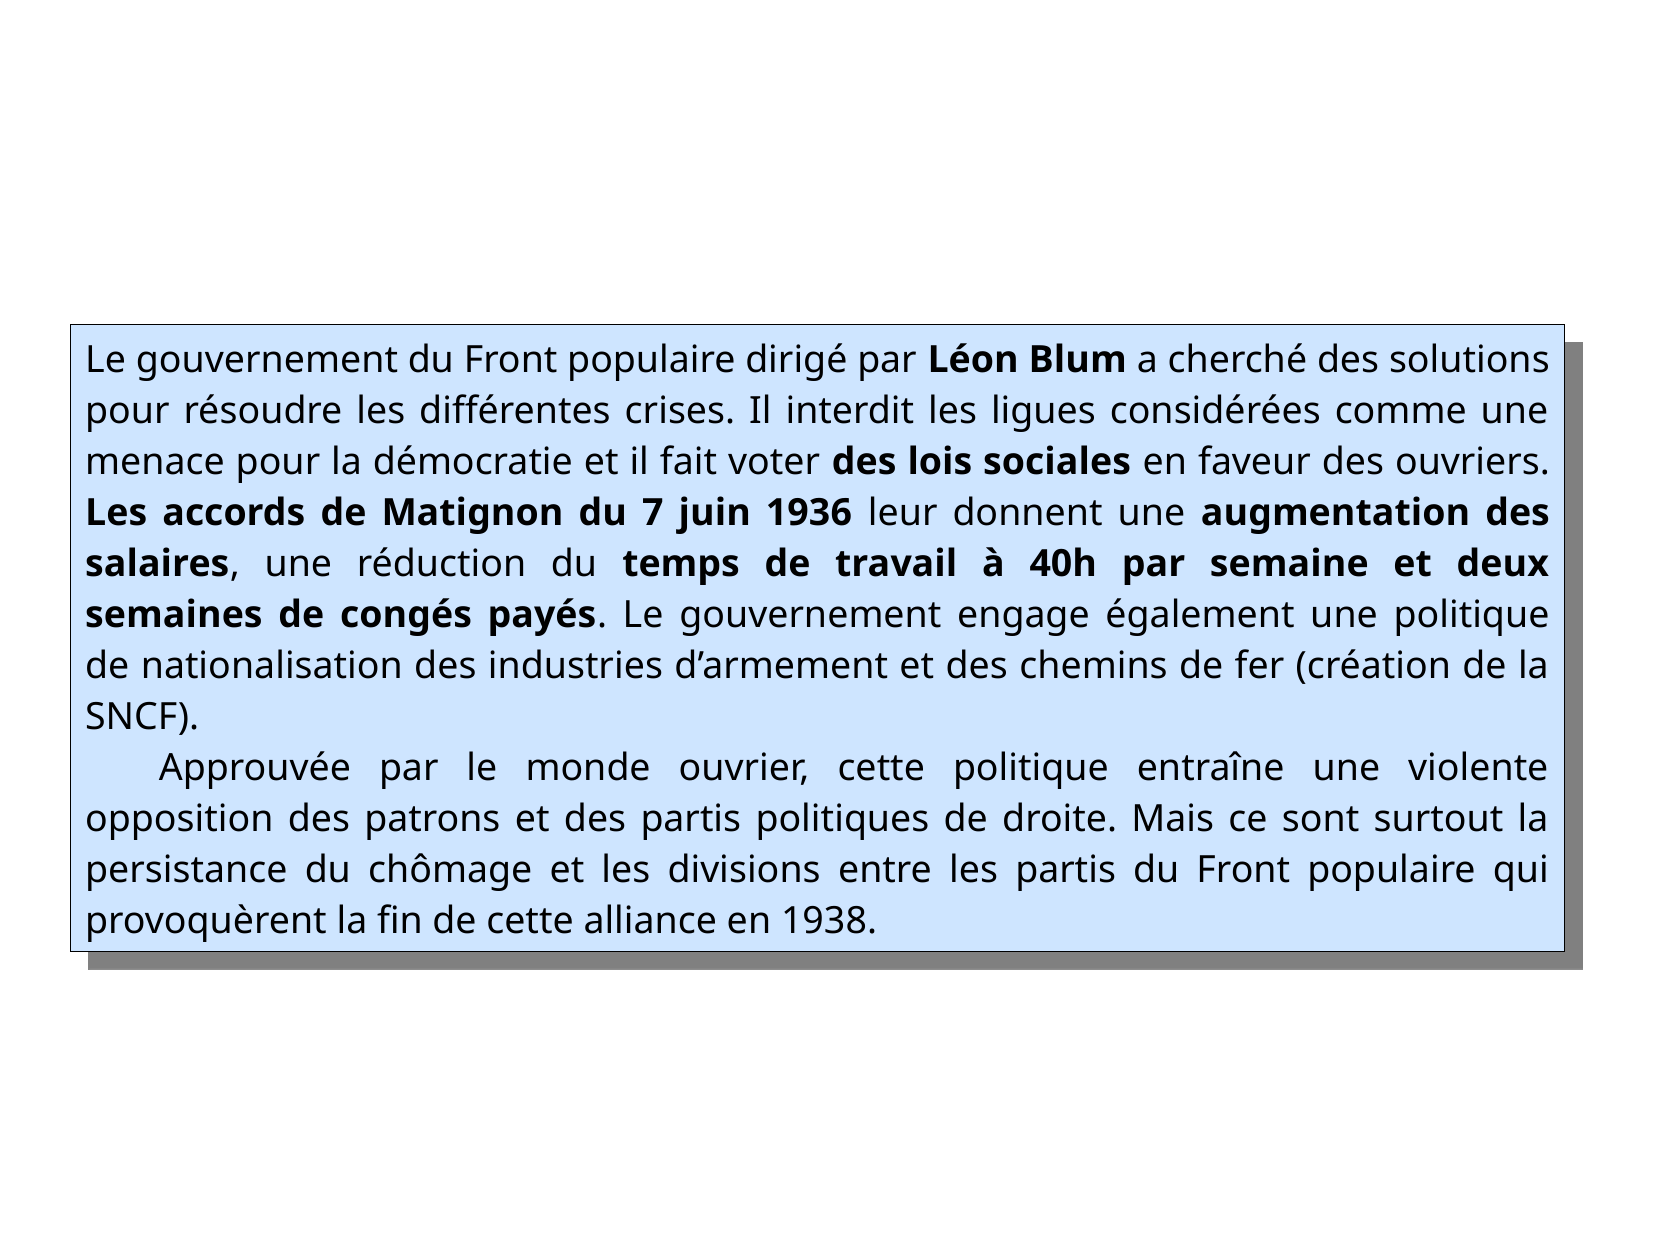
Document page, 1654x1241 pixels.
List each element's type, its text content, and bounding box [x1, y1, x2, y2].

text_box Le gouvernement du Front populaire dirigé par Léon Blum a cherché des solutions pour résoudre les différentes crises. Il interdit les ligues considérées comme une menace pour la démocratie et il fait voter des lois sociales en faveur des ouvriers. Les accords de Matignon du 7 juin 1936 leur donnent une augmentation des salaires, une réduction du temps de travail à 40h par semaine et deux semaines de congés payés. Le gouvernement engage également une politique de nationalisation des industries d’armement et des chemins de fer (création de la SNCF). Approuvée par le monde ouvrier, cette politique entraîne une violente opposition des patrons et des partis politiques de droite. Mais ce sont surtout la persistance du chômage et les divisions entre les partis du Front populaire qui provoquèrent la fin de cette alliance en 1938. [70, 324, 1565, 849]
